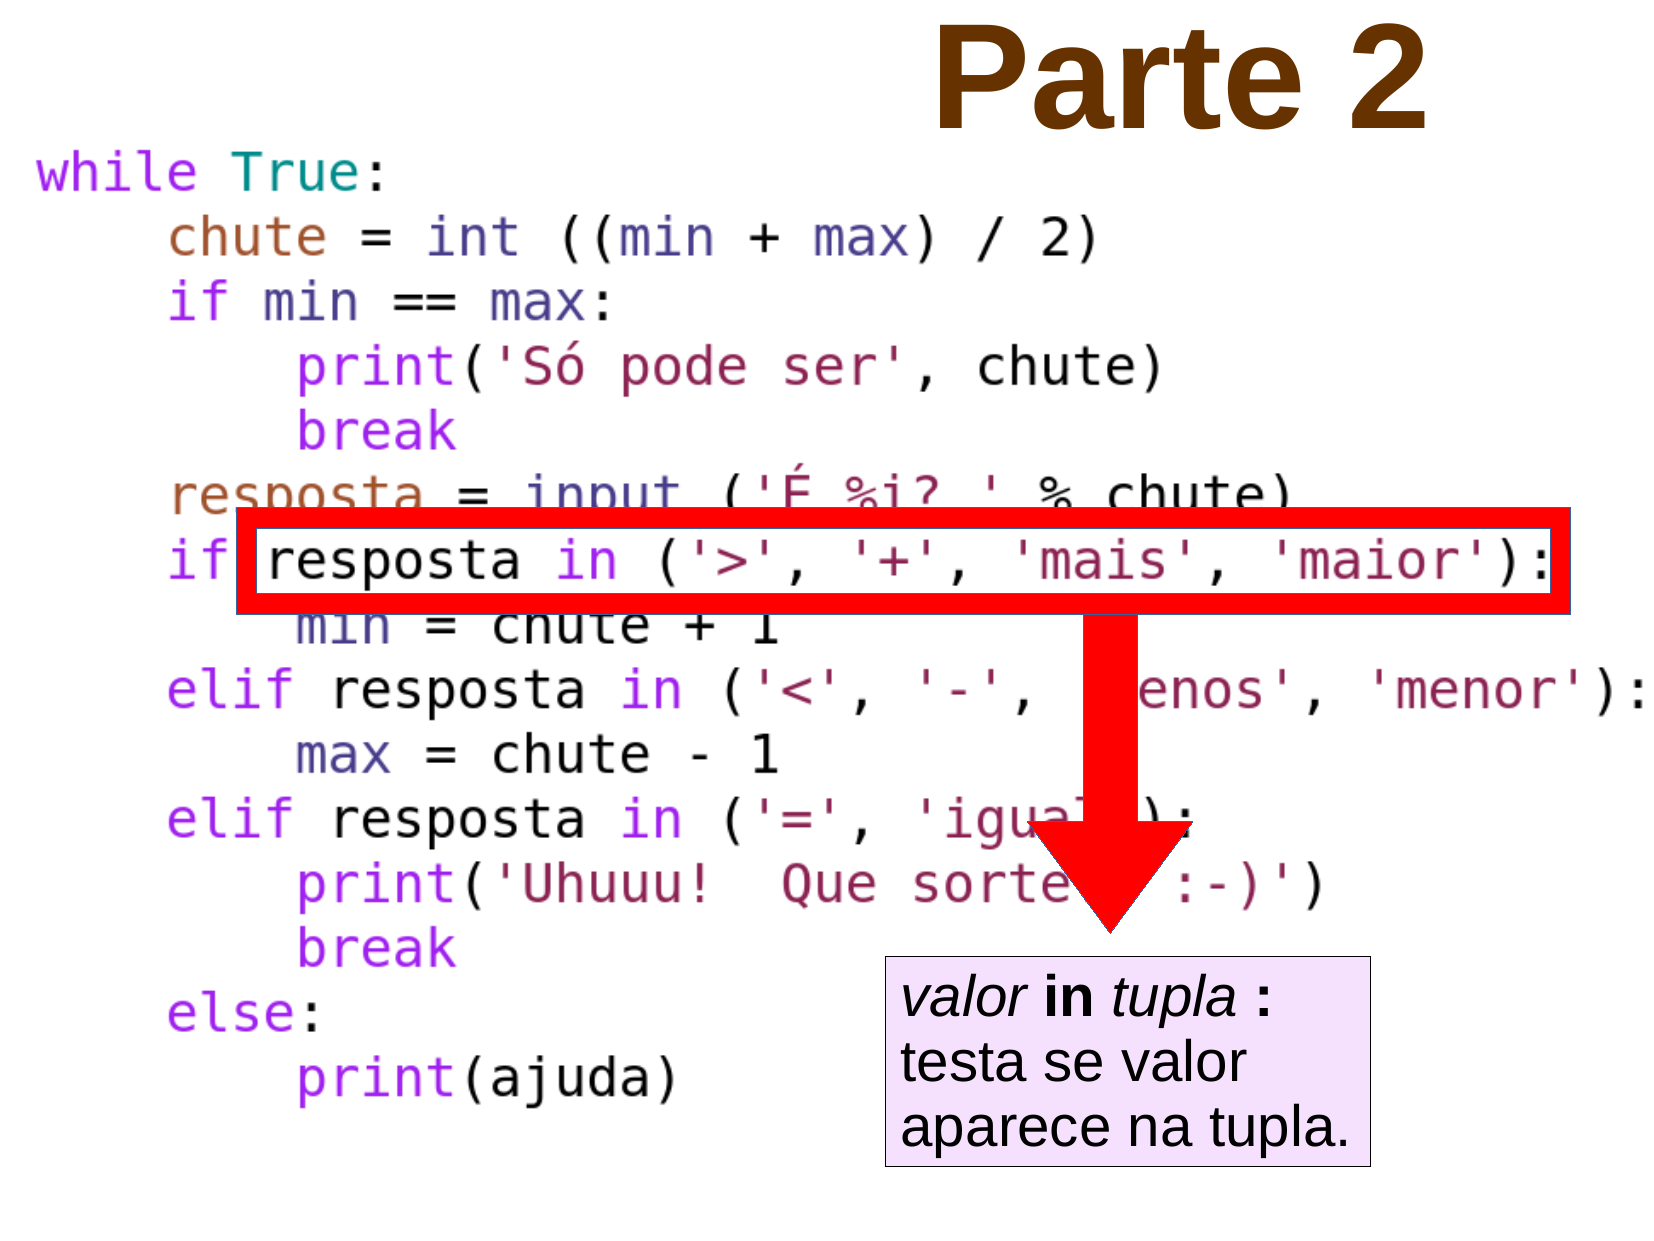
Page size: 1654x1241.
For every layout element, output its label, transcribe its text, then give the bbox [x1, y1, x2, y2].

text_box [236, 507, 1571, 934]
text_box Parte 2 [755, 0, 1607, 189]
text_box valor in tupla : testa se valor aparece na tupla. [885, 956, 1371, 1167]
picture [11, 118, 1654, 1134]
